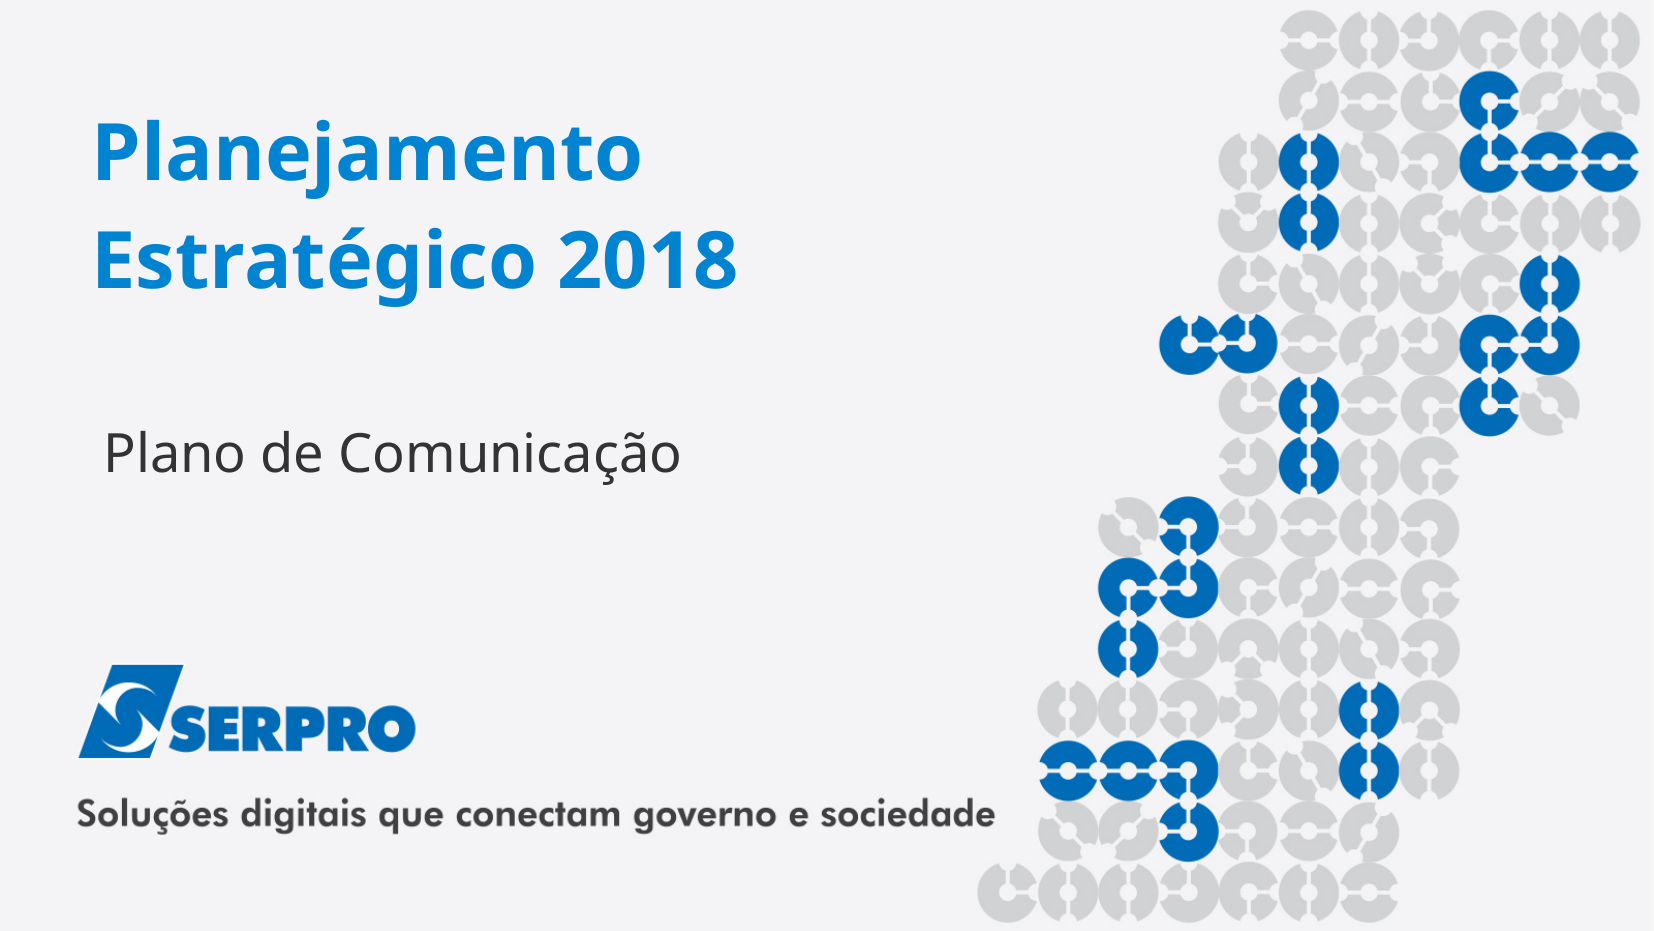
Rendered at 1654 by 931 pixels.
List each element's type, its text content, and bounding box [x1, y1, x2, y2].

picture [0, 0, 1654, 931]
text_box Planejamento Estratégico 2018 [76, 88, 1099, 444]
text_box Plano de Comunicação [88, 407, 1214, 530]
